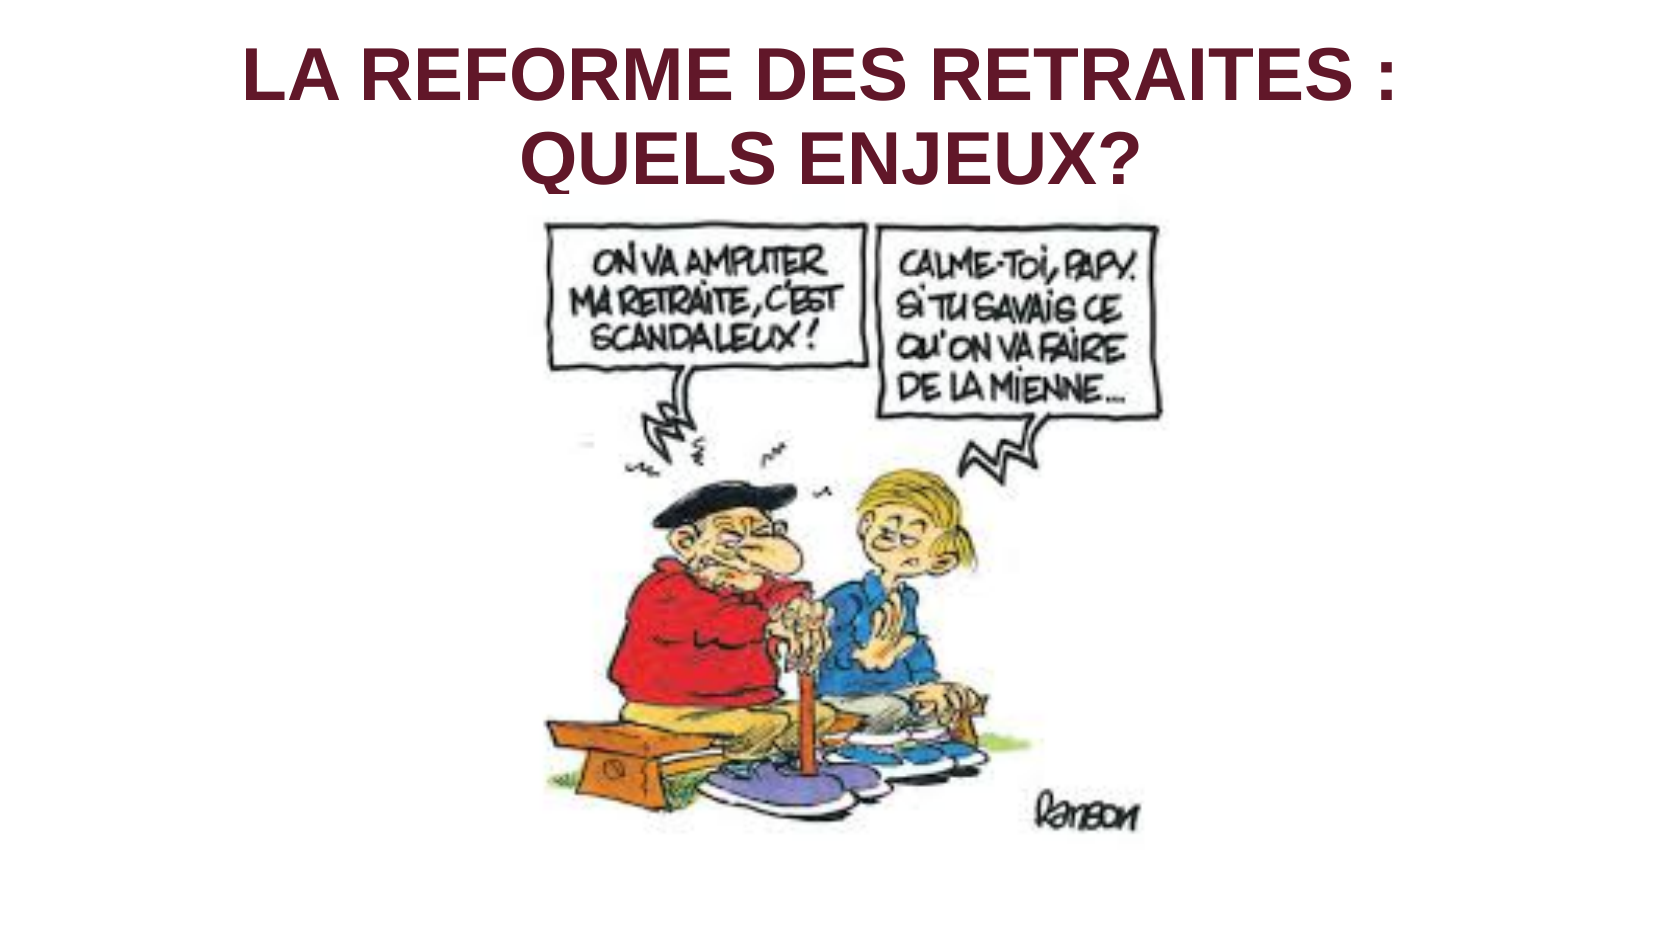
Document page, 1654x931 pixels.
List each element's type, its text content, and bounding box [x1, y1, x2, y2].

picture [495, 194, 1201, 856]
subtitle LA REFORME DES RETRAITES : QUELS ENJEUX? [4, 0, 1654, 334]
